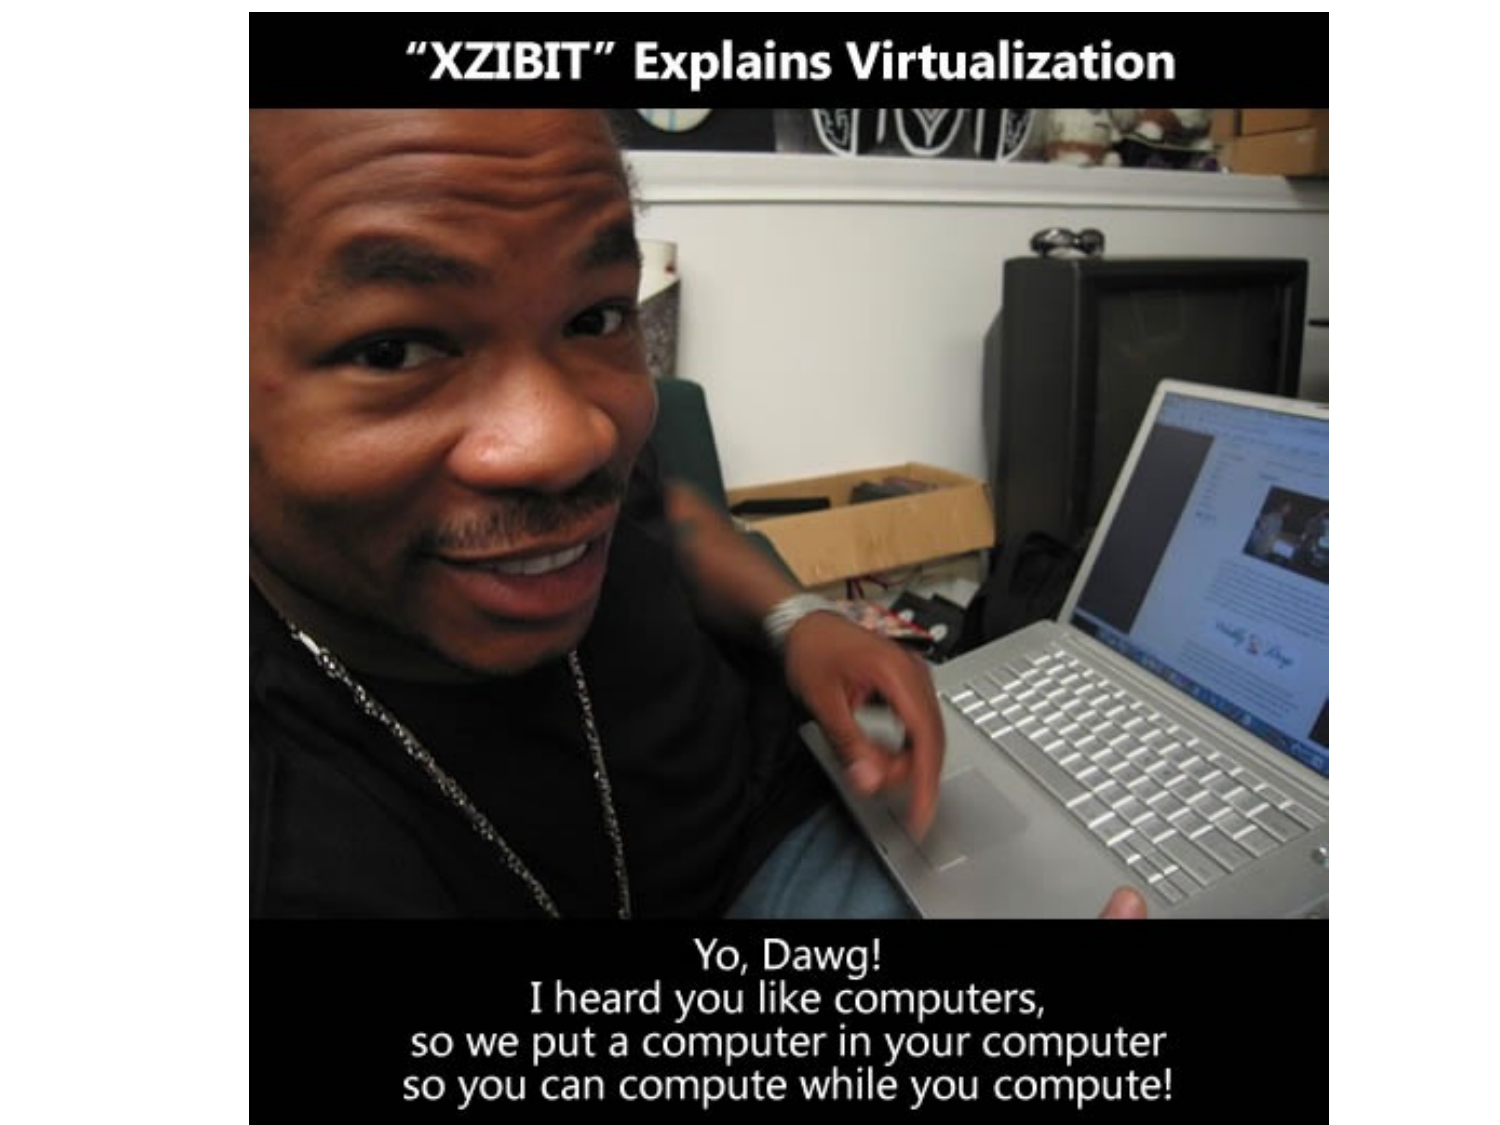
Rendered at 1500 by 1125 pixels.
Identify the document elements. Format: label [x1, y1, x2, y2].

picture [249, 12, 1329, 1125]
